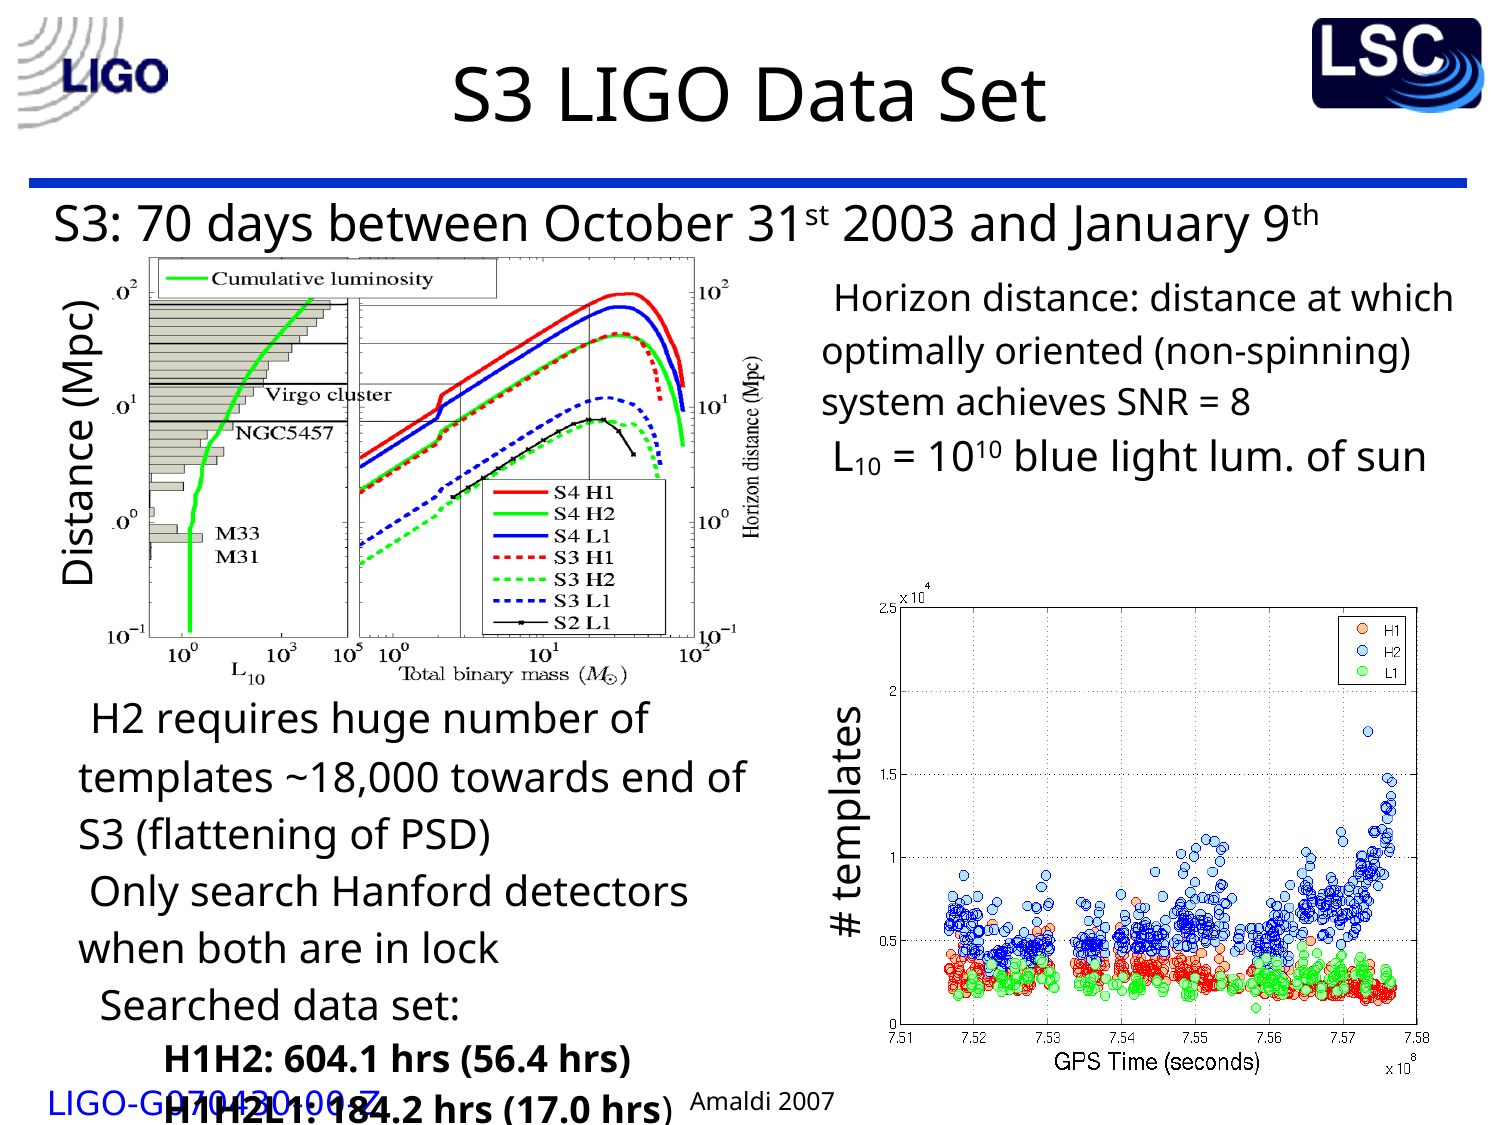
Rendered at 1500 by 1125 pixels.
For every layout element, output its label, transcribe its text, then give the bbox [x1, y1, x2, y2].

text_box Distance (Mpc) [40, 259, 106, 629]
text_box H2 requires huge number of templates ~18,000 towards end of S3 (flattening of PSD) Only search Hanford detectors when both are in lock Searched data set: H1H2: 604.1 hrs (56.4 hrs) H1H2L1: 184.2 hrs (17.0 hrs) [63, 677, 814, 1114]
text_box # templates [808, 637, 874, 1007]
picture [17, 17, 168, 131]
picture [74, 254, 769, 689]
text_box Horizon distance: distance at which optimally oriented (non-spinning) system achieves SNR = 8 L10 = 1010 blue light lum. of sun [806, 254, 1499, 691]
text_box S3: 70 days between October 31st 2003 and January 9th 2004 [25, 180, 1451, 378]
picture [814, 691, 1479, 1080]
picture [1312, 18, 1485, 113]
title S3 LIGO Data Set [75, 21, 1425, 164]
